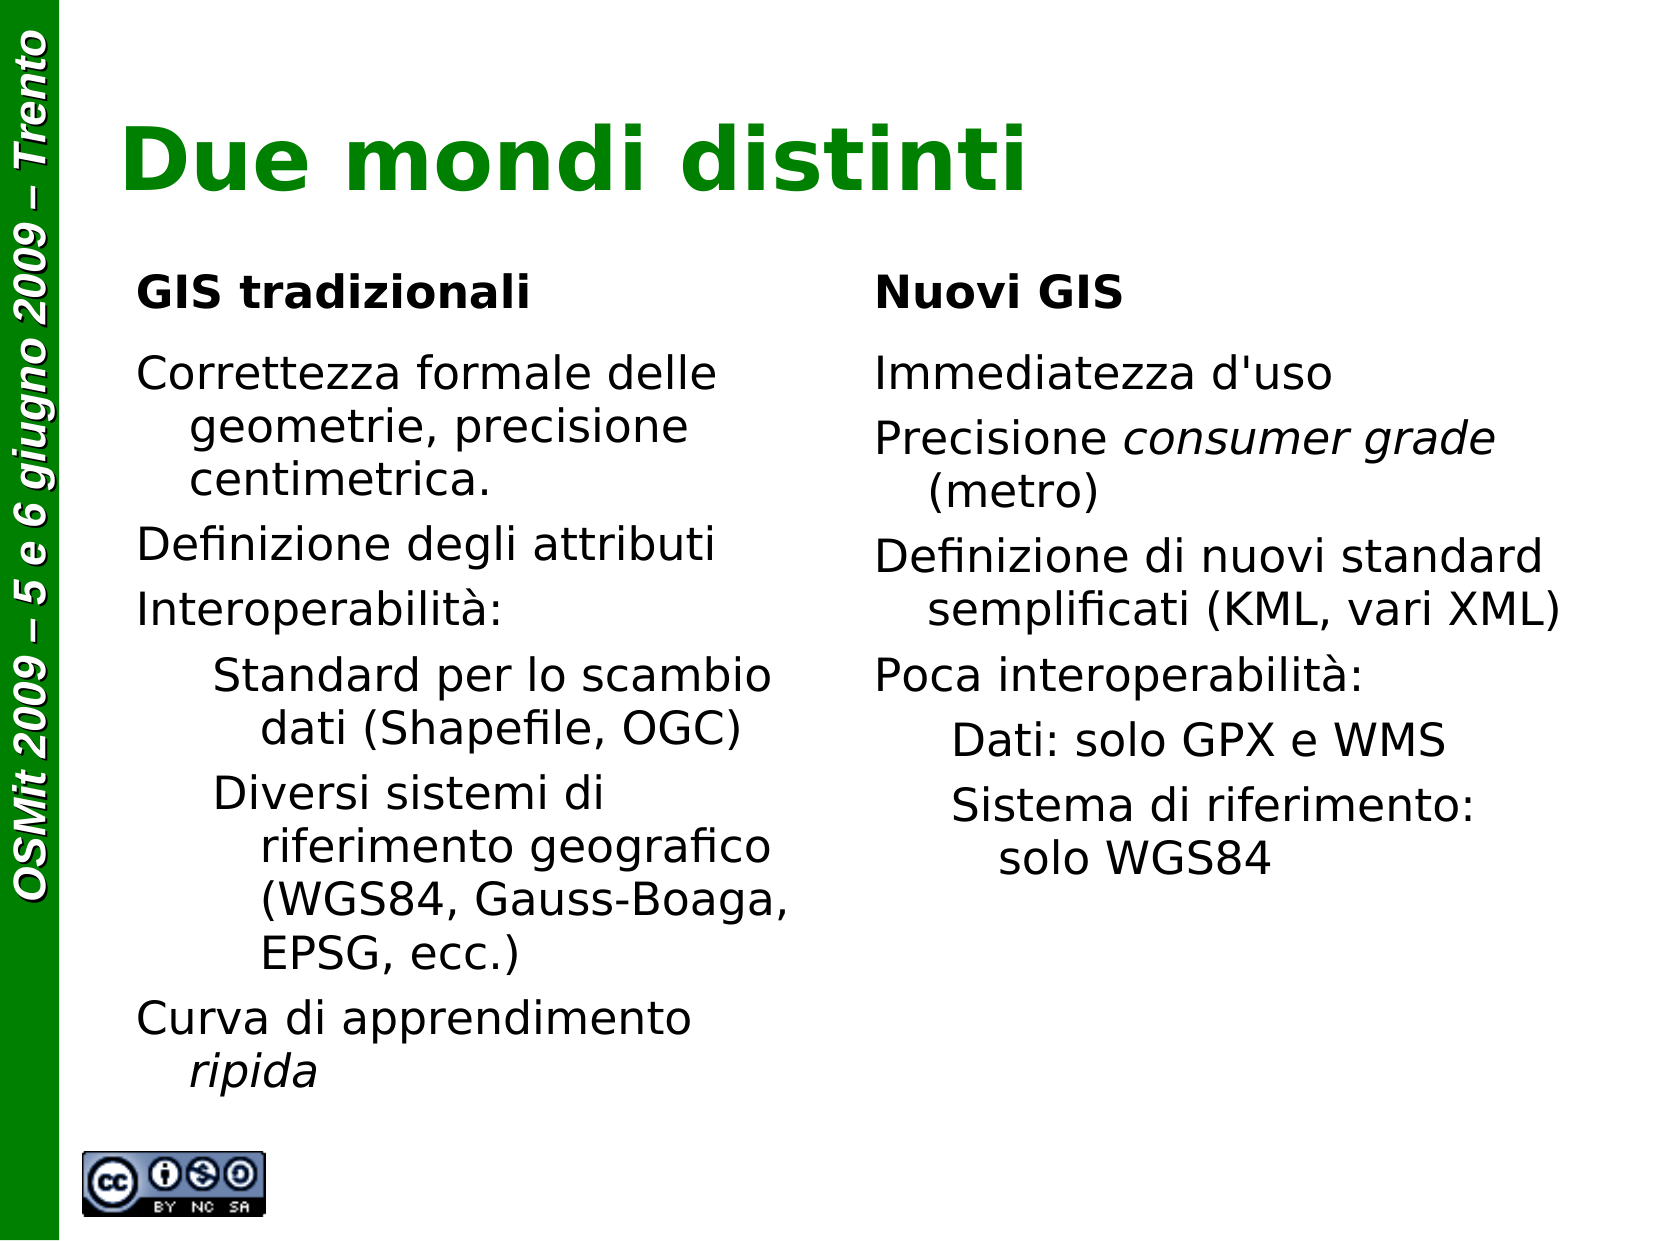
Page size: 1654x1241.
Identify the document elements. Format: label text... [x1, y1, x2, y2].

list GIS tradizionali Correttezza formale delle geometrie, precisione centimetrica. Definizione degli attributi Interoperabilità: Standard per lo scambio dati (Shapefile, OGC) Diversi sistemi di riferimento geografico (WGS84, Gauss-Boaga, EPSG, ecc.) Curva di apprendimento ripida [118, 265, 827, 1099]
title Due mondi distinti [118, 64, 1394, 257]
picture [82, 1151, 266, 1217]
list Nuovi GIS Immediatezza d'uso Precisione consumer grade (metro) Definizione di nuovi standard semplificati (KML, vari XML) Poca interoperabilità: Dati: solo GPX e WMS Sistema di riferimento: solo WGS84 [856, 265, 1565, 976]
